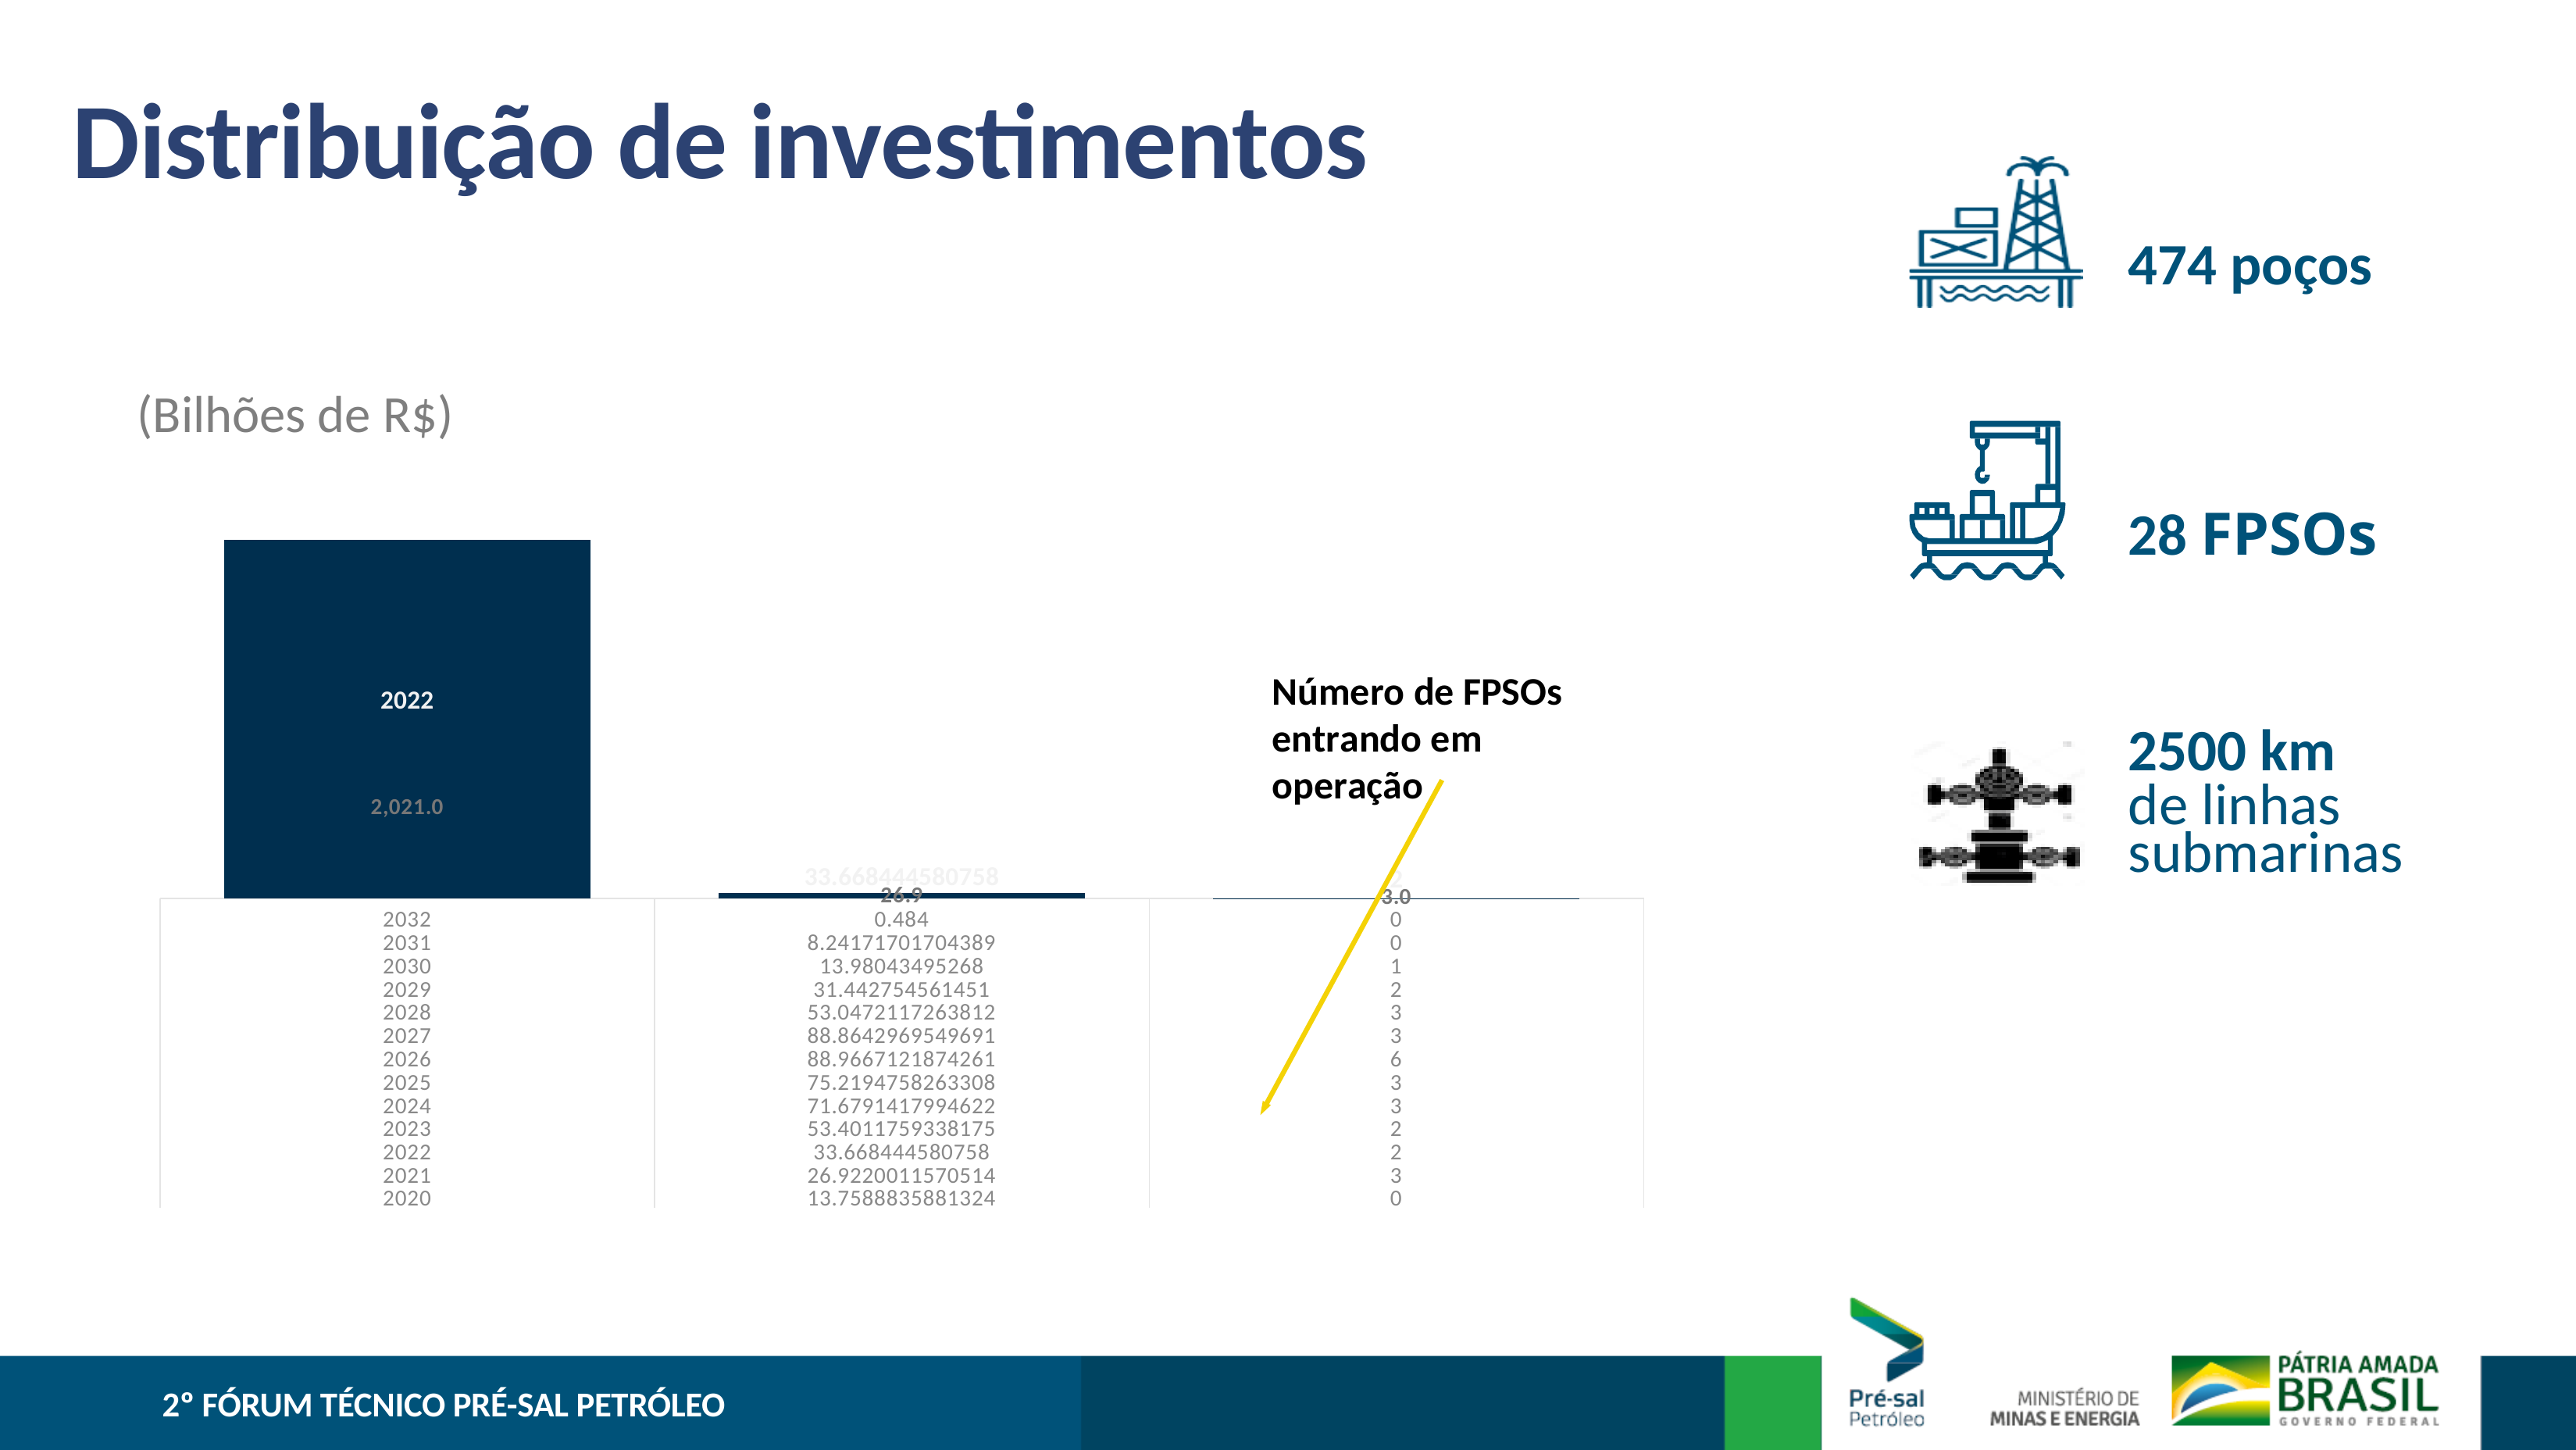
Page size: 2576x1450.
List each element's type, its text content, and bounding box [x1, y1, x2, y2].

text_box (Bilhões de R$) [125, 374, 469, 450]
text_box 474 poços 28 FPSOs 2500 km de linhas submarinas [2127, 26, 2450, 888]
text_box [1911, 741, 2085, 886]
text_box Número de FPSOs entrando em operação [1260, 659, 1647, 790]
text_box [1909, 420, 2066, 580]
chart [129, 484, 1675, 1227]
text_box [1910, 157, 2083, 308]
text_box 2º FÓRUM TÉCNICO PRÉ-SAL PETRÓLEO [160, 1388, 888, 1424]
title Distribuição de investimentos [60, 46, 1675, 245]
